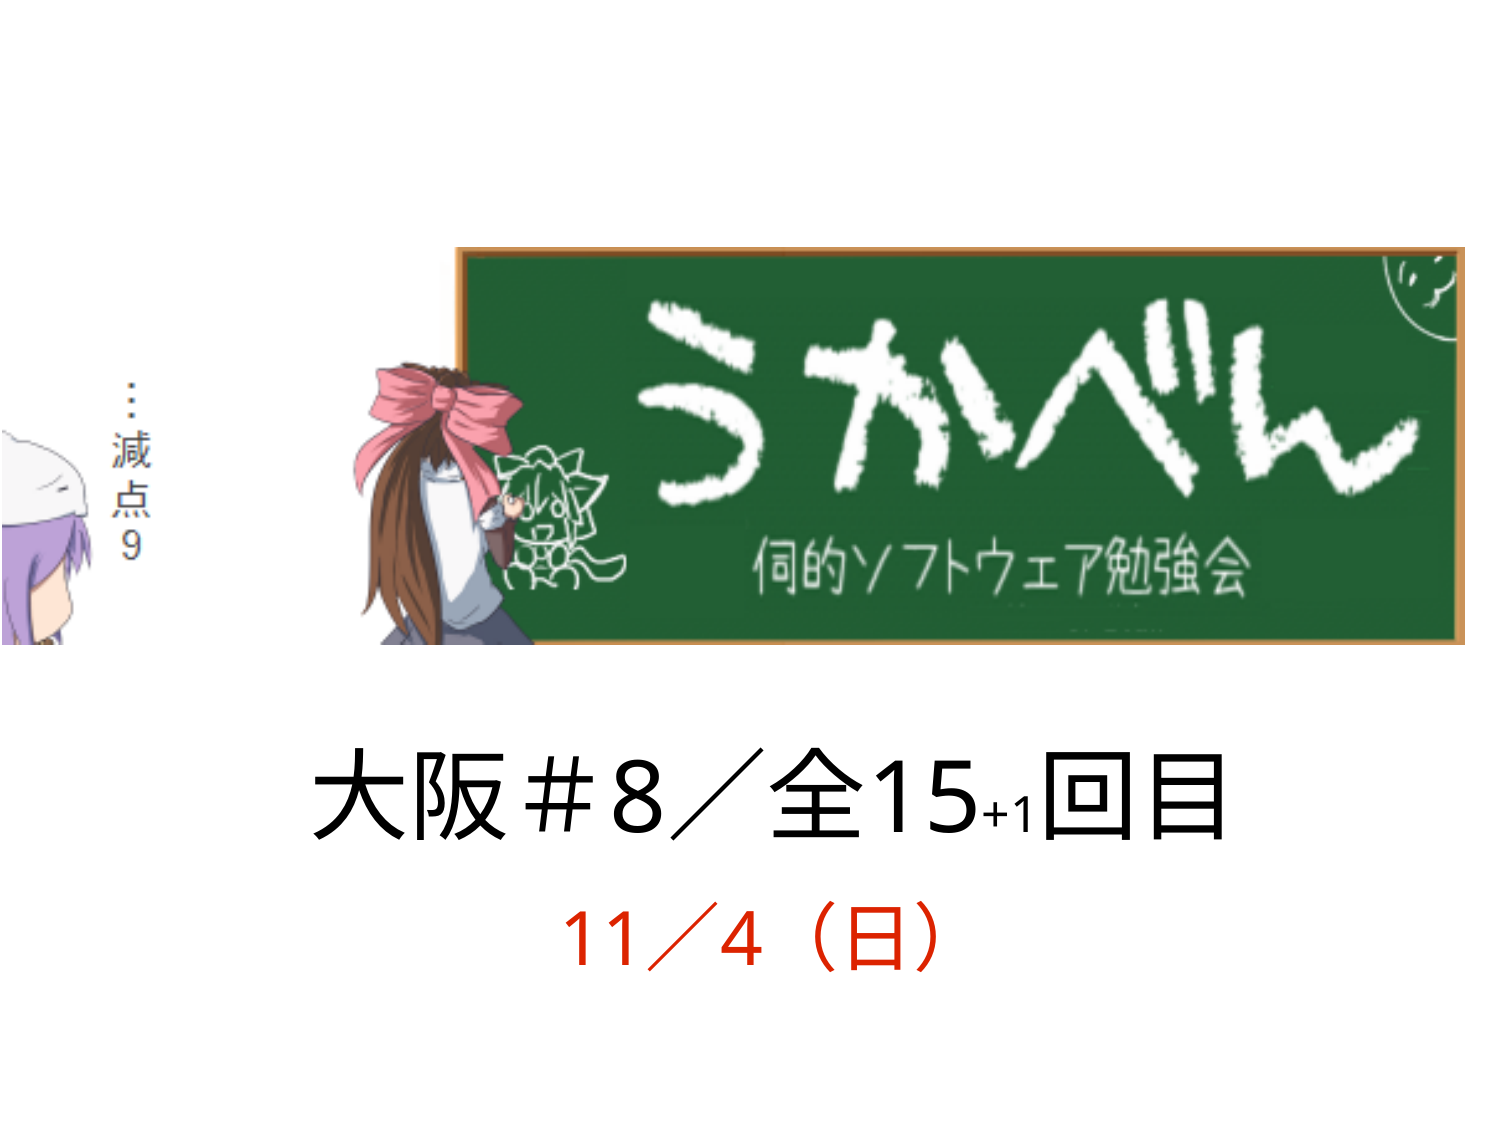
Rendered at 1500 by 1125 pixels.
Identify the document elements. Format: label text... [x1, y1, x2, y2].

text_box 大阪＃8／全15+1回目 11／4（日） [249, 708, 1300, 1001]
picture [2, 247, 1465, 645]
